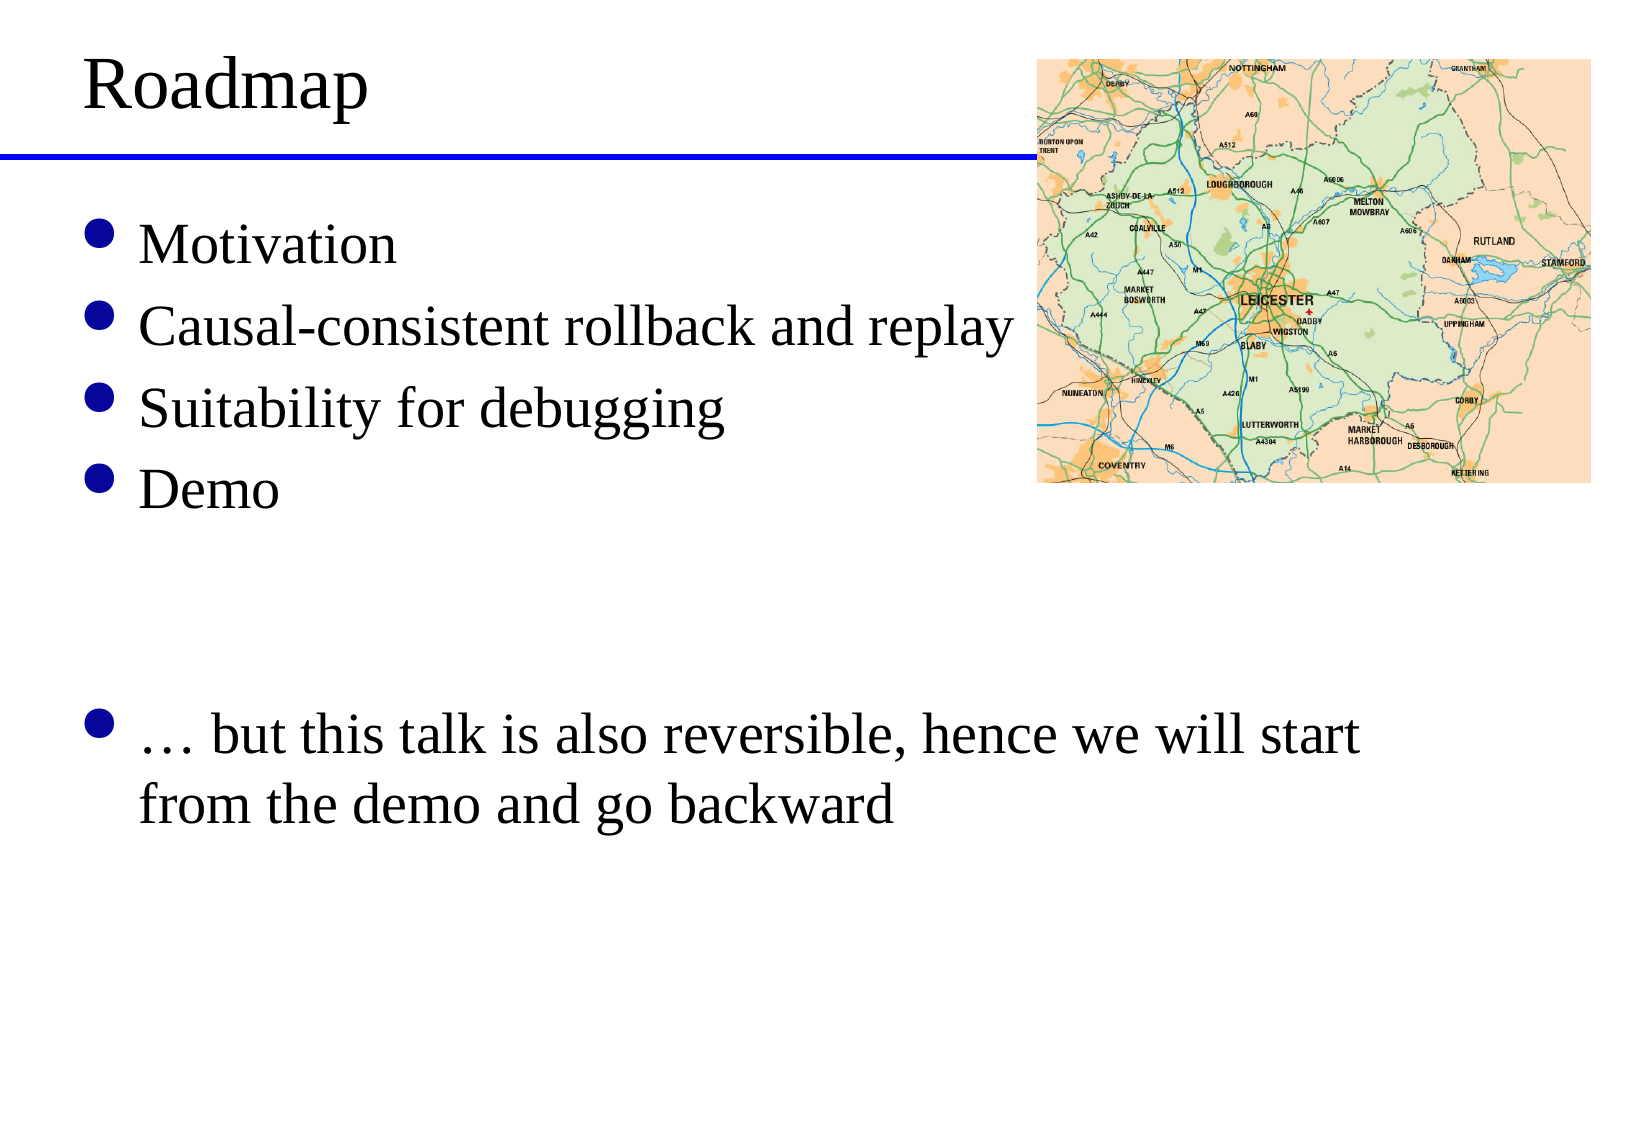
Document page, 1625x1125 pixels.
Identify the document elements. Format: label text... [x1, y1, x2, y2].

title Roadmap [67, 27, 1544, 131]
picture [1037, 59, 1591, 483]
list Motivation Causal-consistent rollback and replay Suitability for debugging Demo … but this talk is also reversible, hence we will start from the demo and go backward [67, 198, 1478, 1061]
